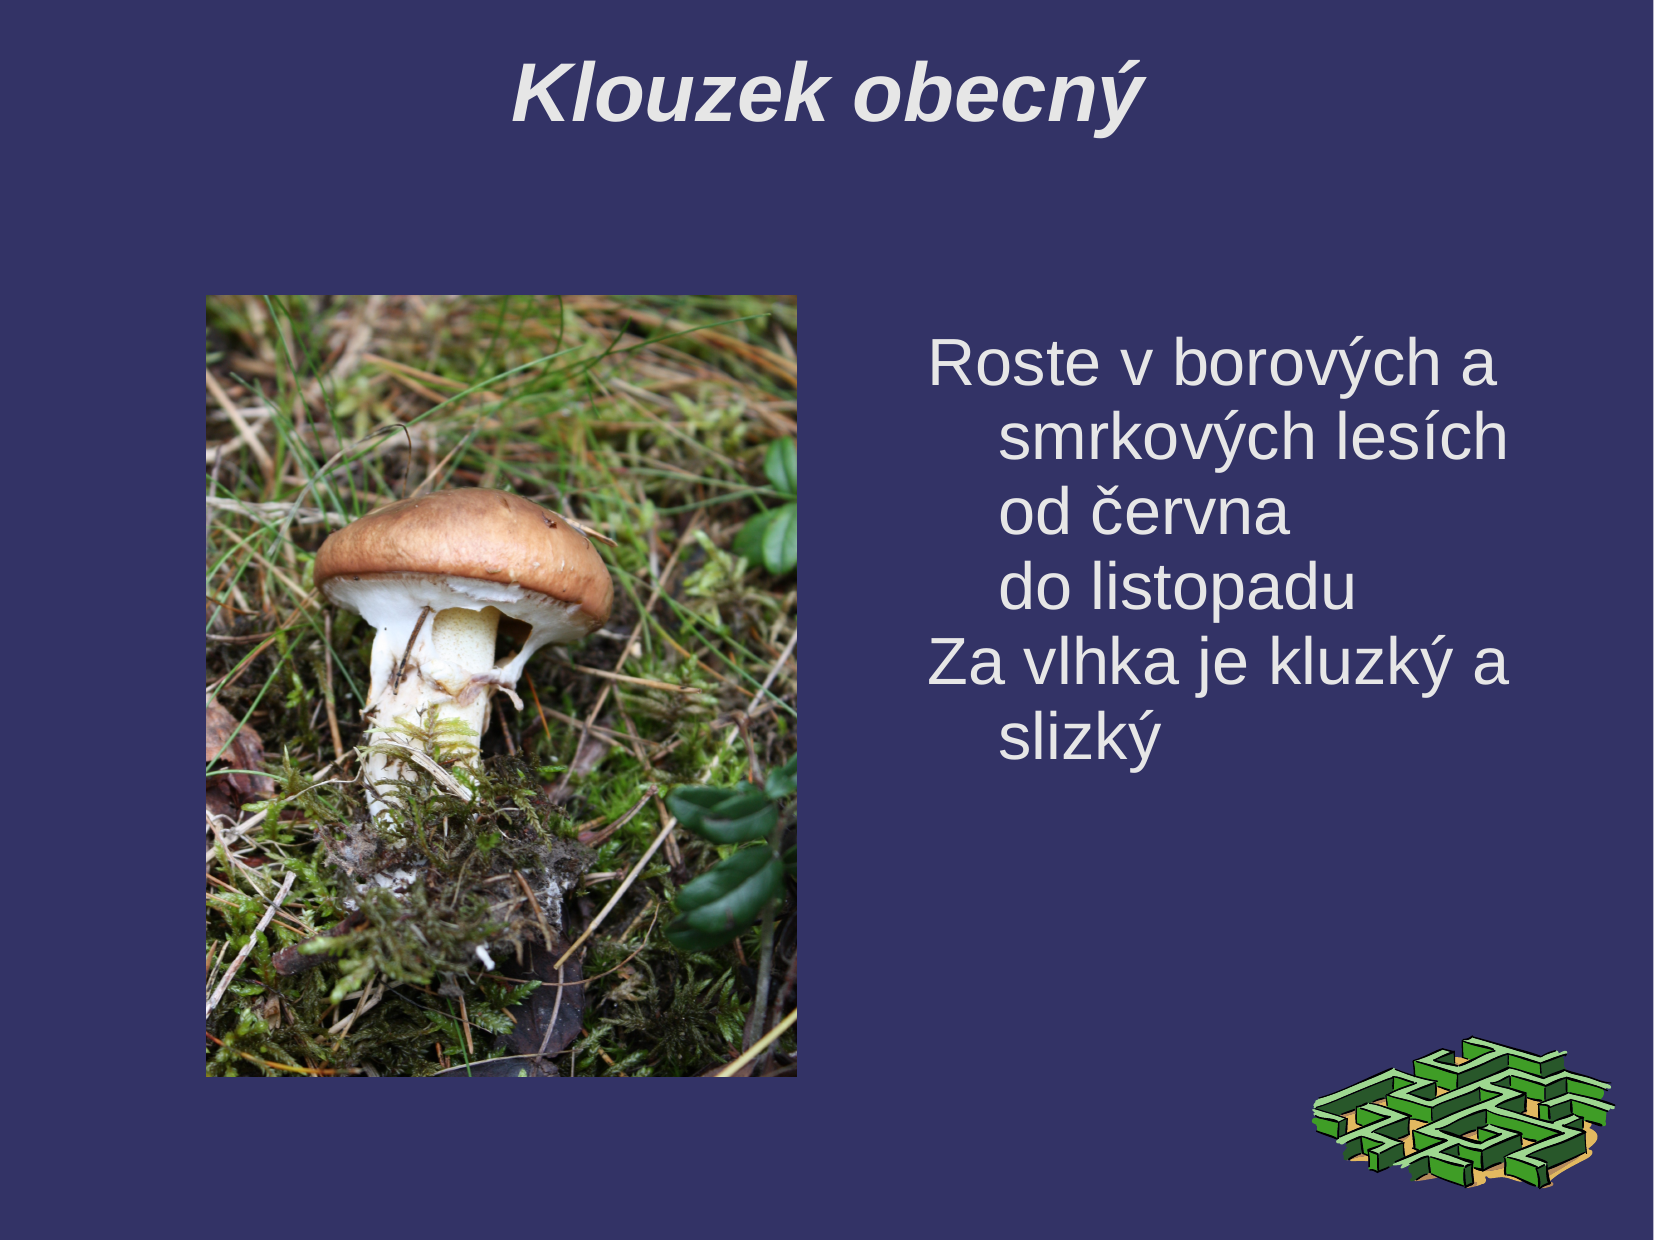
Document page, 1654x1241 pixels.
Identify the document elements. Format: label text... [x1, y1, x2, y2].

picture [206, 295, 797, 1077]
title Klouzek obecný [121, 0, 1534, 187]
list Roste v borových a smrkových lesích od června do listopadu Za vlhka je kluzký a slizký [915, 324, 1595, 1182]
